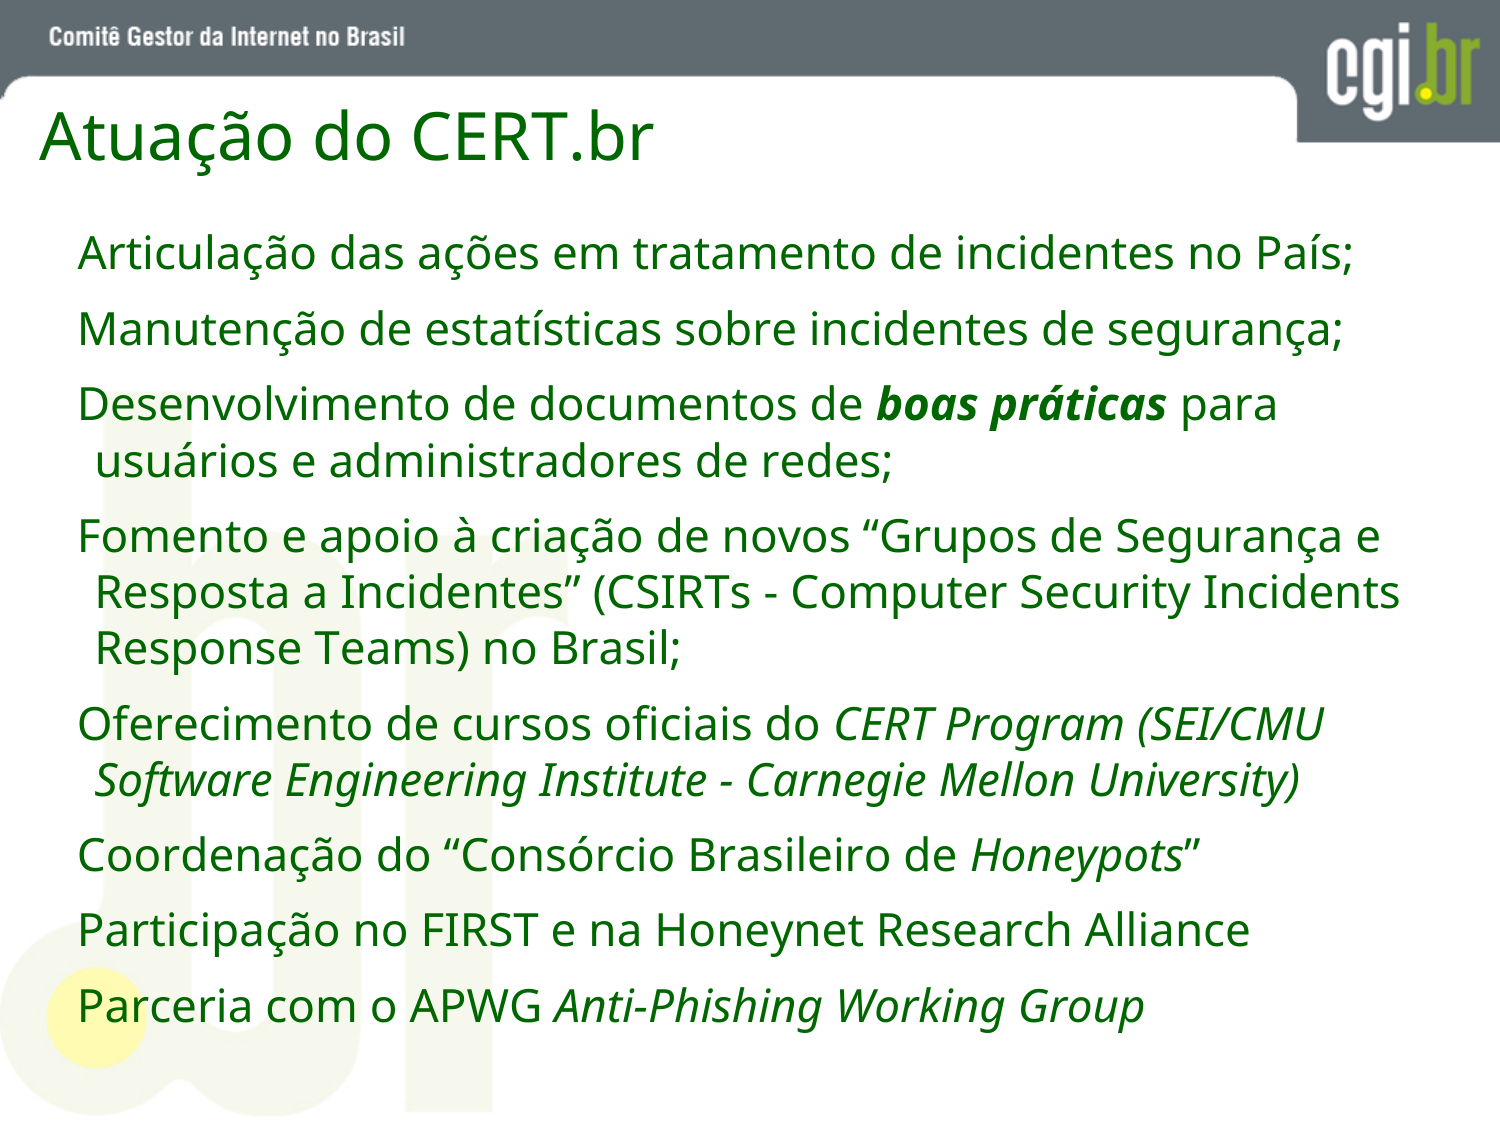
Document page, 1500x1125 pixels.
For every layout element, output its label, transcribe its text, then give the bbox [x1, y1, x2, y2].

picture [0, 0, 1500, 1125]
list Articulação das ações em tratamento de incidentes no País; Manutenção de estatísticas sobre incidentes de segurança; Desenvolvimento de documentos de boas práticas para usuários e administradores de redes; Fomento e apoio à criação de novos “Grupos de Segurança e Resposta a Incidentes” (CSIRTs - Computer Security Incidents Response Teams) no Brasil; Oferecimento de cursos oficiais do CERT Program (SEI/CMU Software Engineering Institute - Carnegie Mellon University) Coordenação do “Consórcio Brasileiro de Honeypots” Participação no FIRST e na Honeynet Research Alliance Parceria com o APWG Anti-Phishing Working Group [50, 212, 1476, 1030]
title Atuação do CERT.br [24, 86, 1375, 183]
